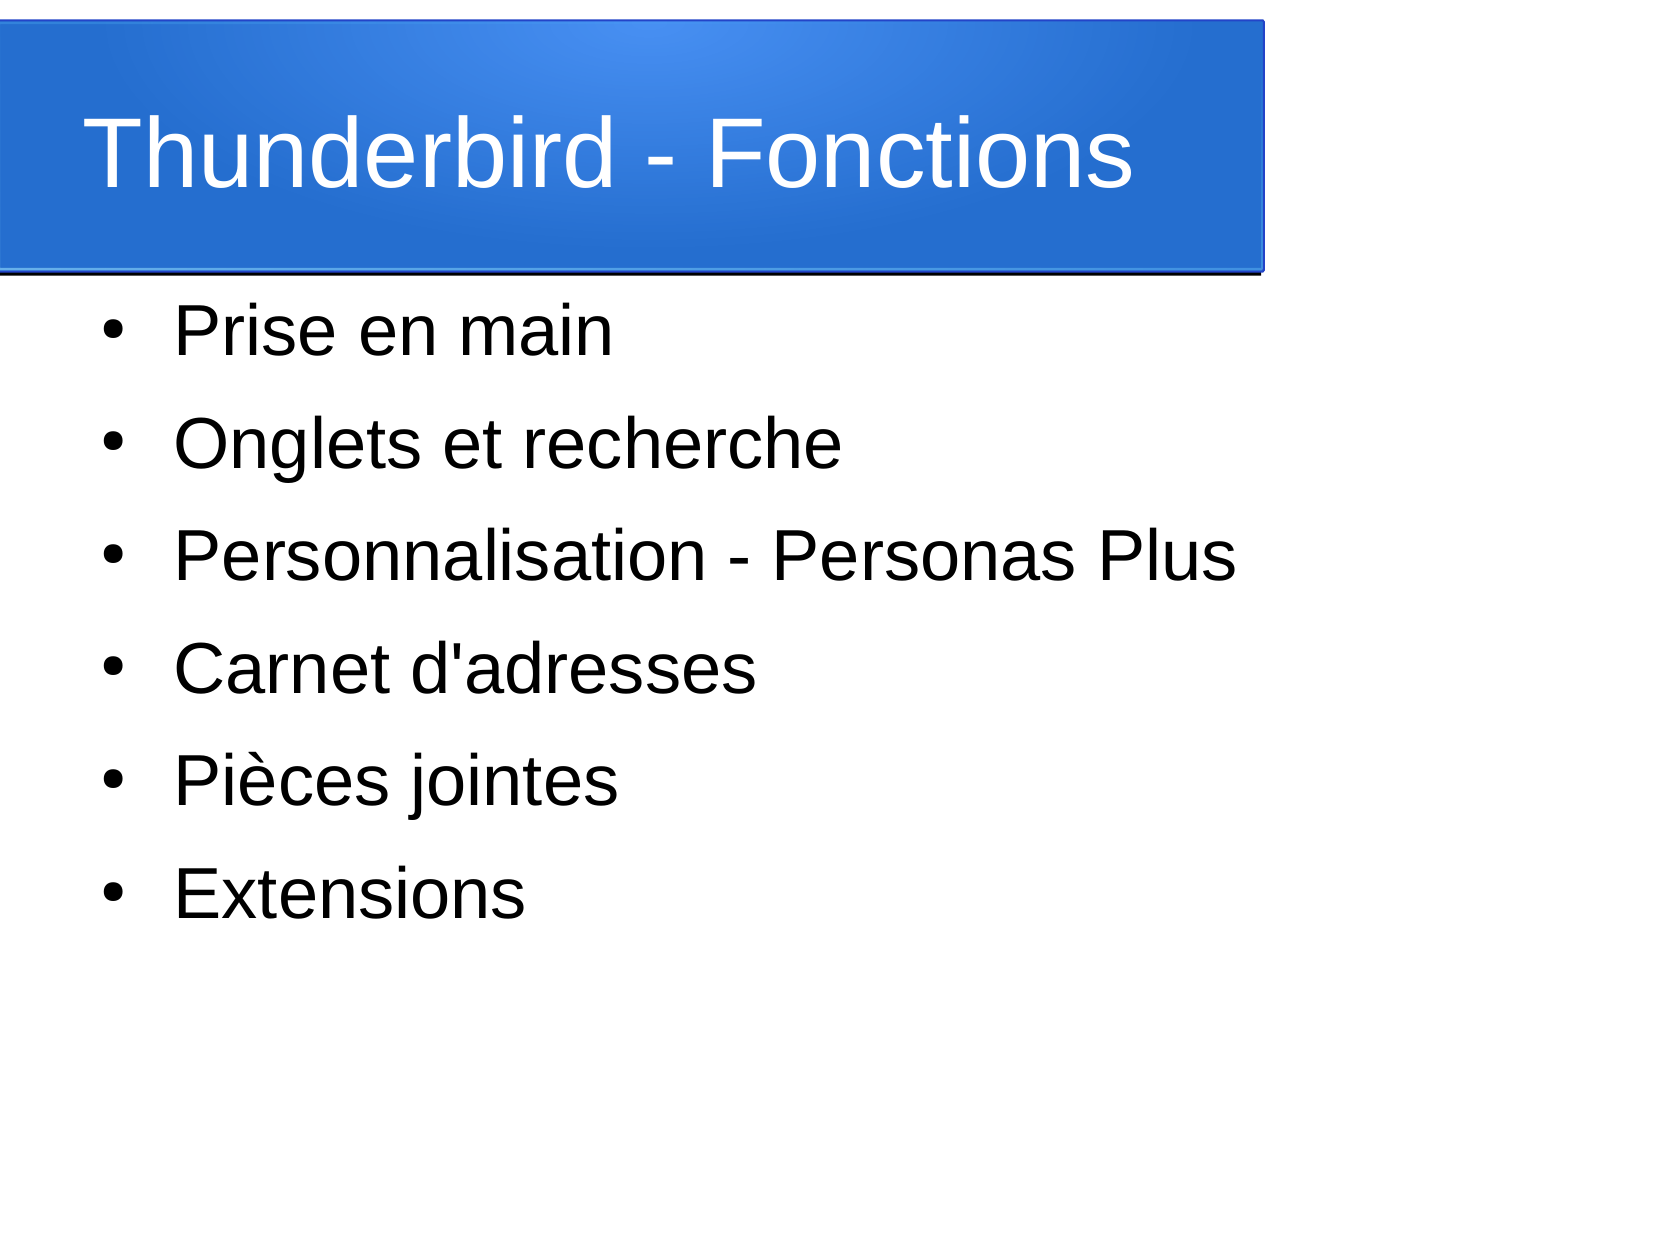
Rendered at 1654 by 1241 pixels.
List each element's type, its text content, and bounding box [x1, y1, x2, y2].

title Thunderbird - Fonctions [82, 49, 1250, 257]
list Prise en main Onglets et recherche Personnalisation - Personas Plus Carnet d'adresses Pièces jointes Extensions [82, 290, 1538, 1010]
